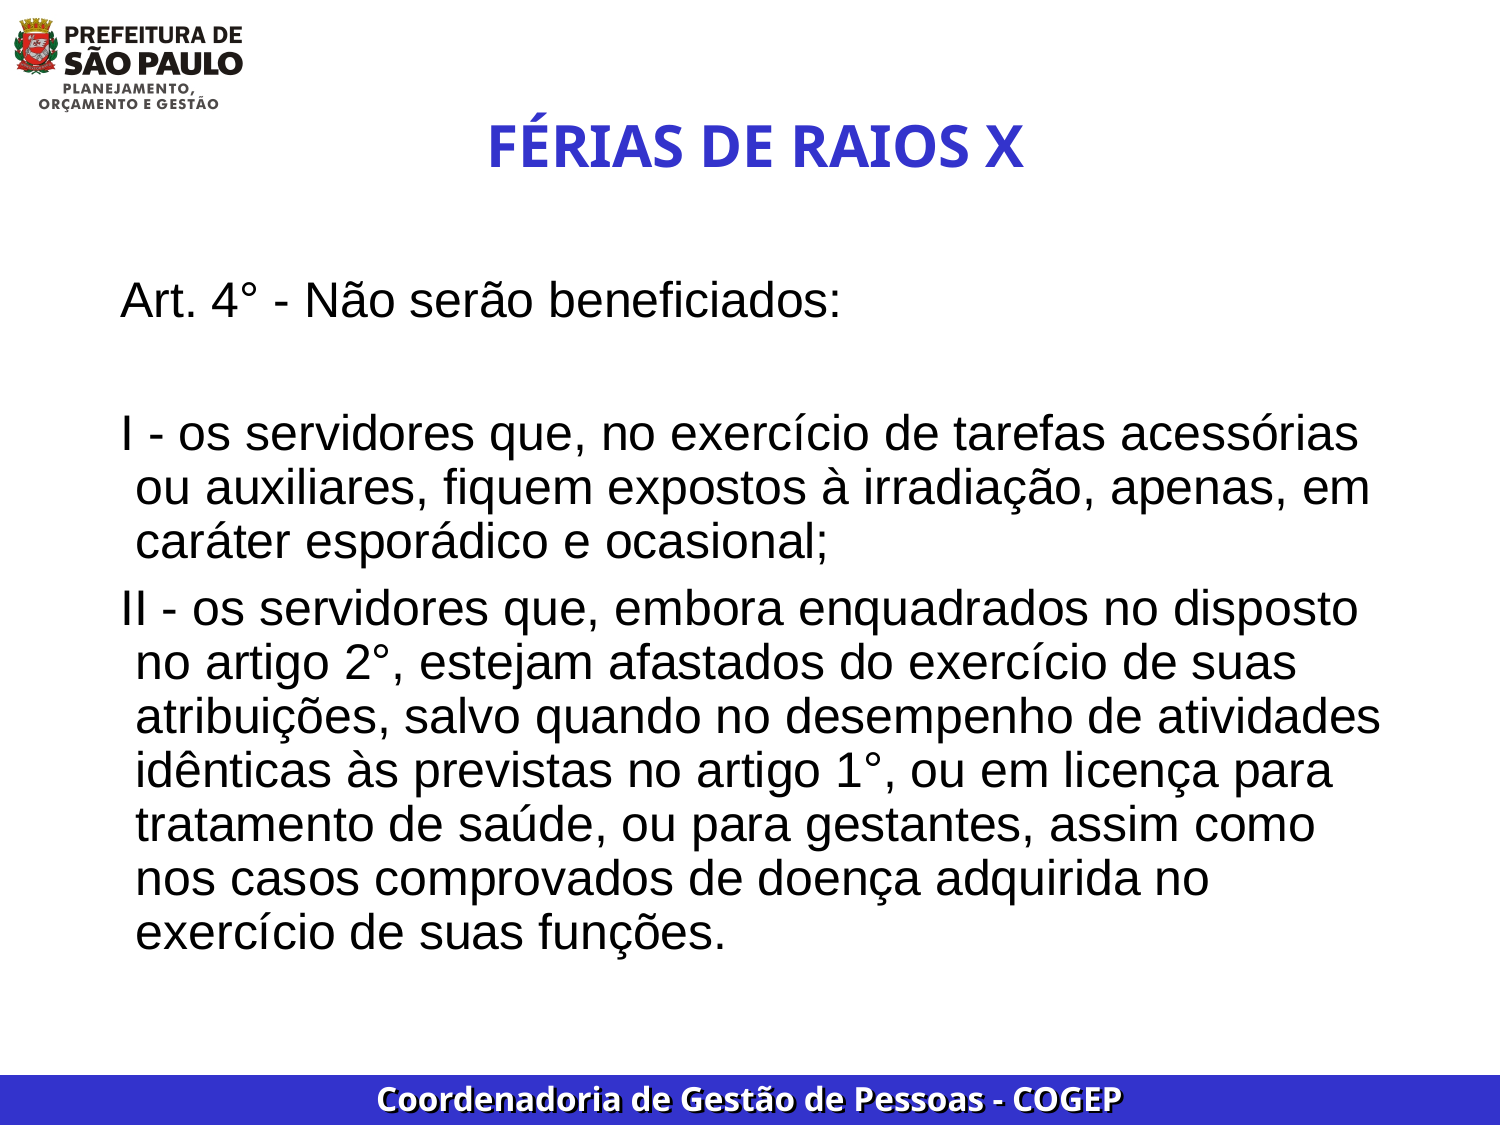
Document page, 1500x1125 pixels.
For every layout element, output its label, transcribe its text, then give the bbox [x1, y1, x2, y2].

subtitle Art. 4° - Não serão beneficiados: I - os servidores que, no exercício de tarefas acessórias ou auxiliares, fiquem expostos à irradiação, apenas, em caráter esporádico e ocasional; II - os servidores que, embora enquadrados no disposto no artigo 2°, estejam afastados do exercício de suas atribuições, salvo quando no desempenho de atividades idênticas às previstas no artigo 1°, ou em licença para tratamento de saúde, ou para gestantes, assim como nos casos comprovados de doença adquirida no exercício de suas funções. [29, 267, 1436, 966]
title FÉRIAS DE RAIOS X [100, 101, 1412, 187]
